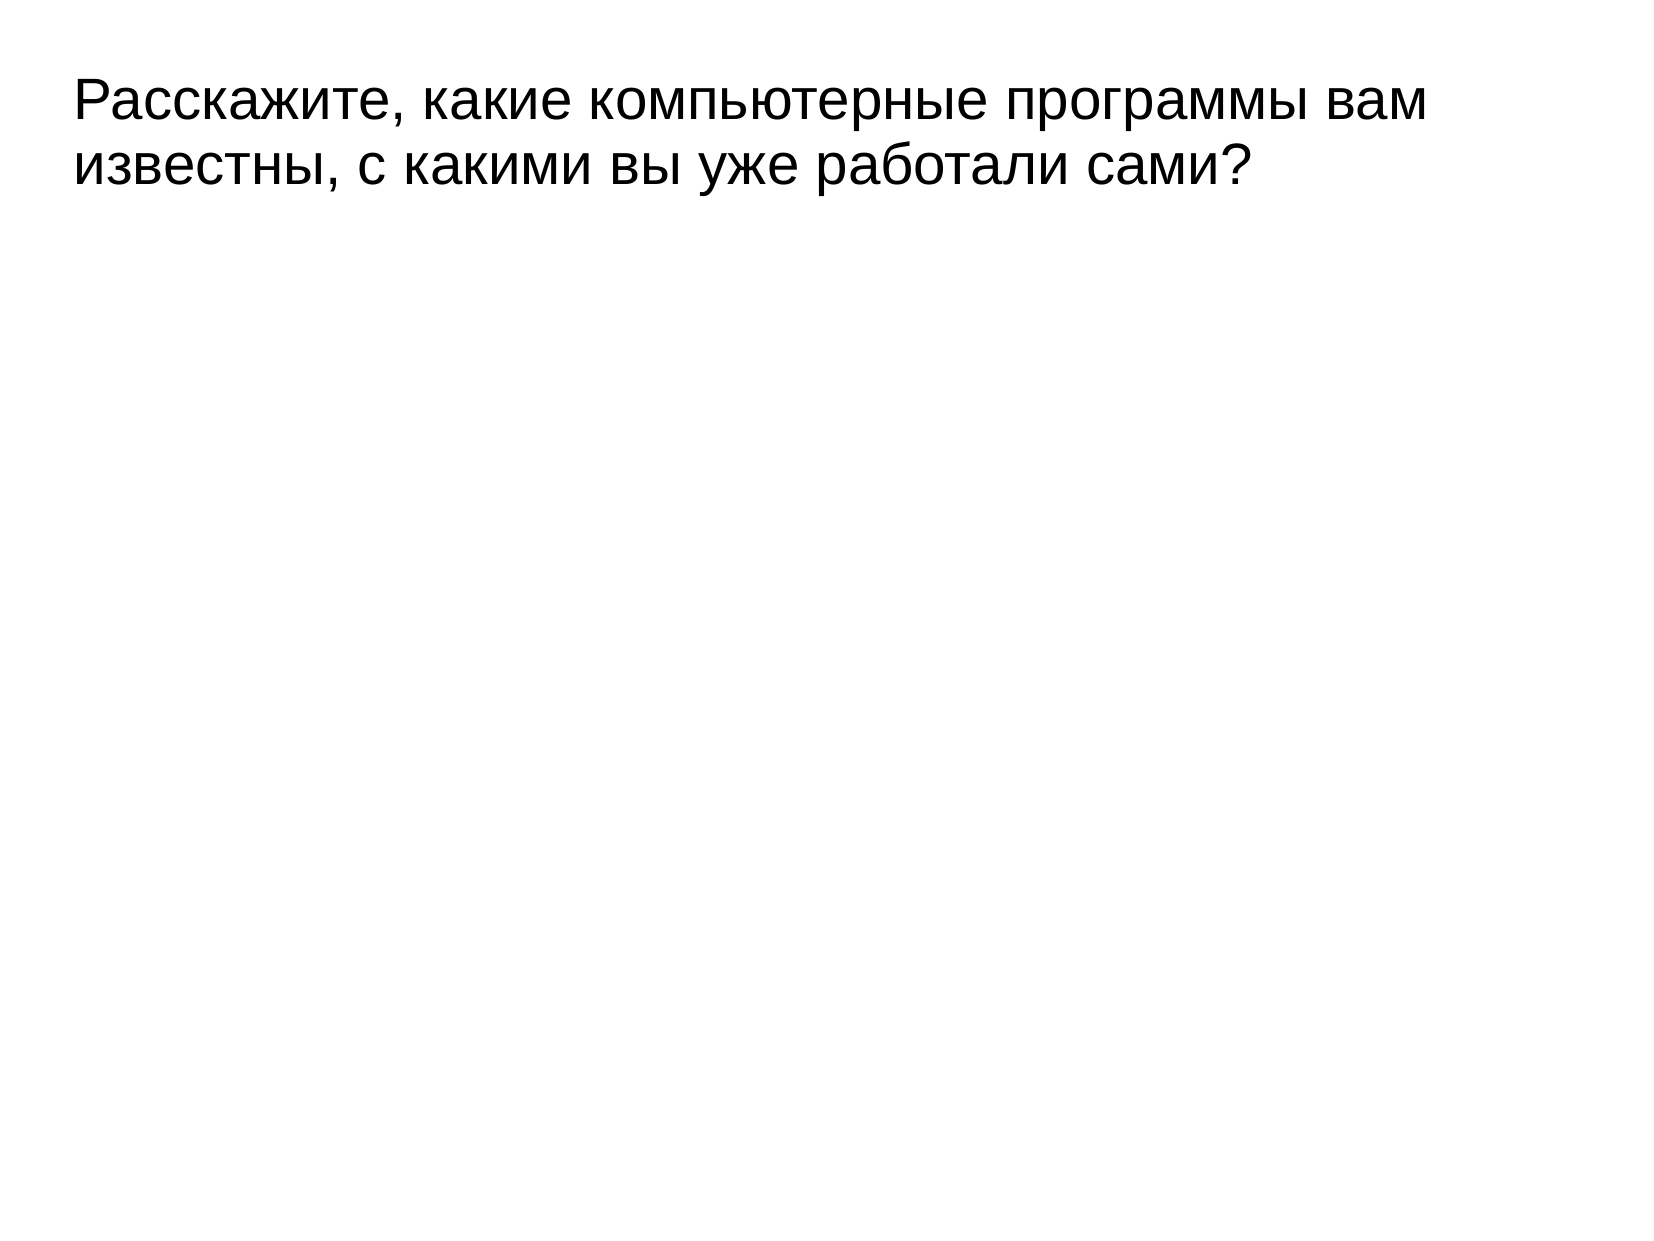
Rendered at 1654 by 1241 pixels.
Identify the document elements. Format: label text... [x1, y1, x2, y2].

text_box Расскажите, какие компьютерные программы вам известны, с какими вы уже работали сами? [59, 59, 1565, 204]
